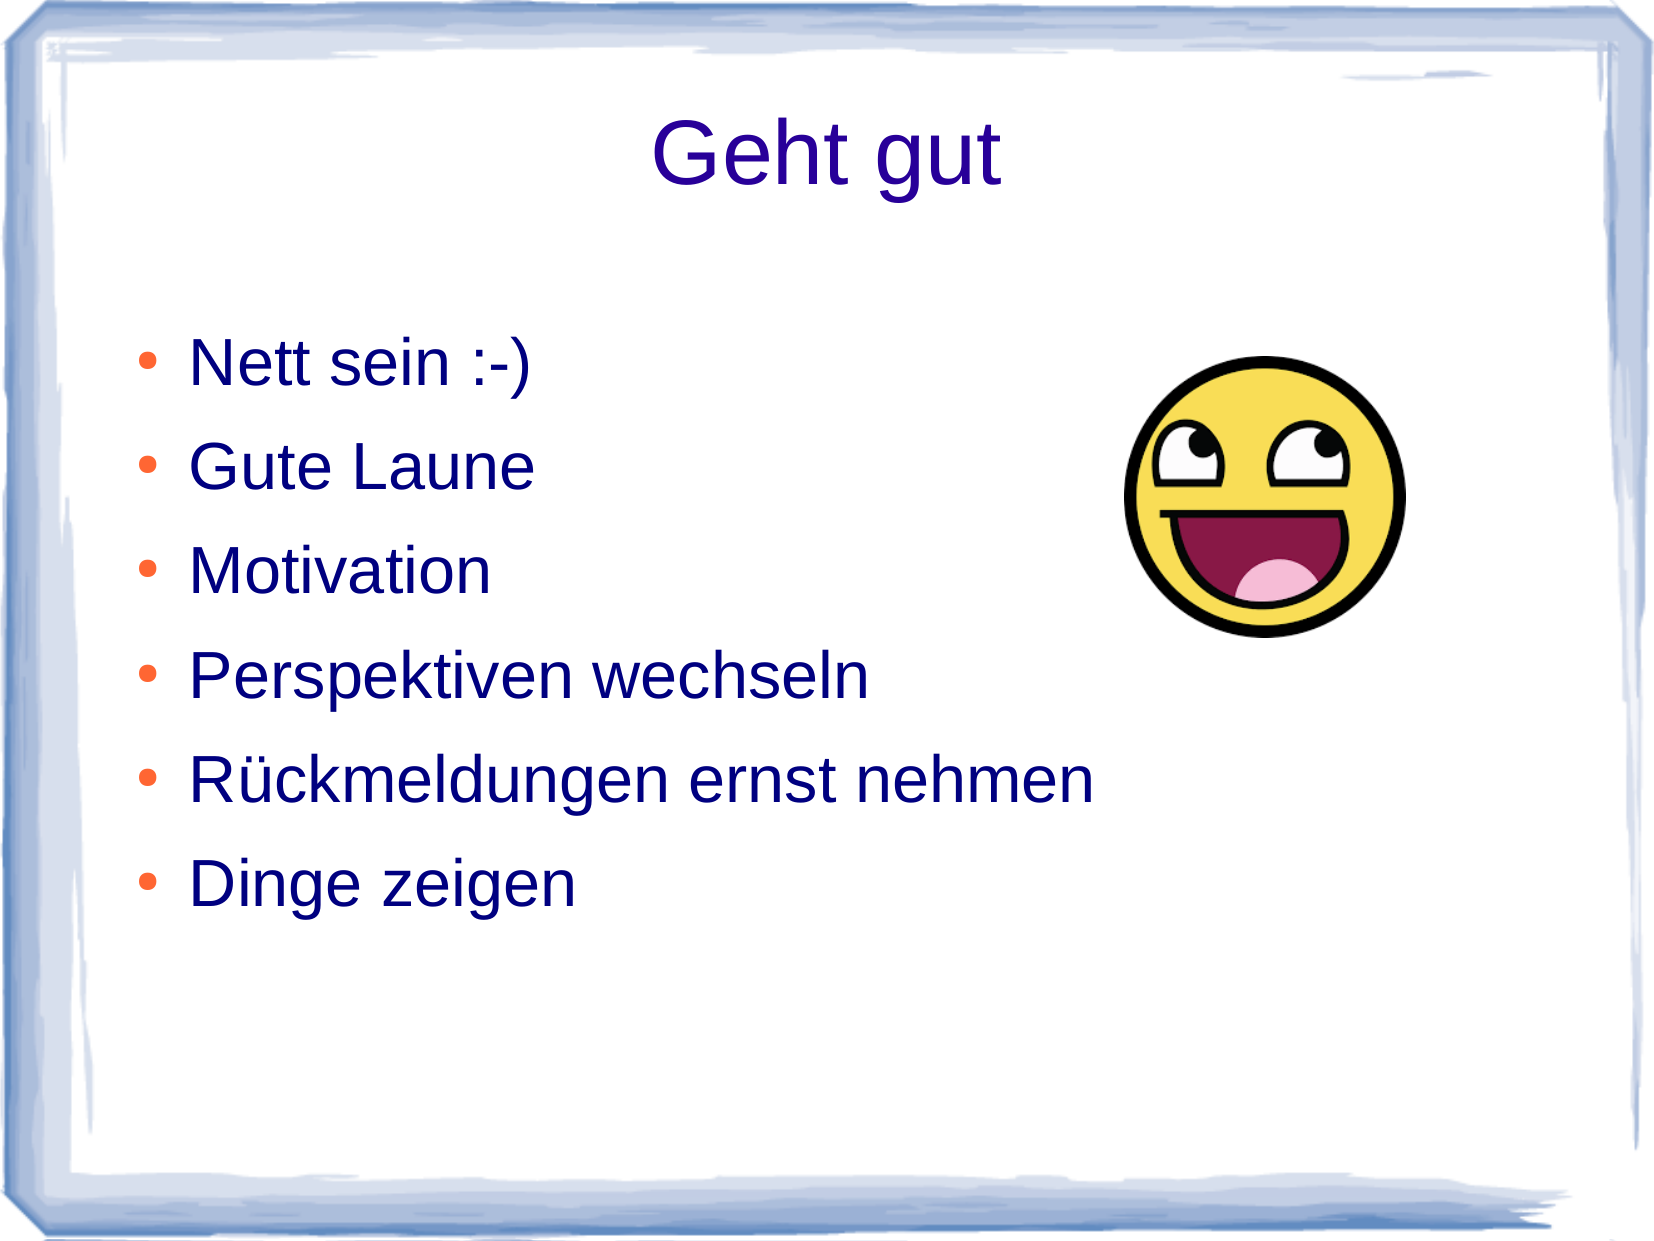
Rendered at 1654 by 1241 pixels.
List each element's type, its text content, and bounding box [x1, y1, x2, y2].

title Geht gut [82, 49, 1571, 257]
picture [0, 0, 1654, 1241]
list Nett sein :-) Gute Laune Motivation Perspektiven wechseln Rückmeldungen ernst nehmen Dinge zeigen [118, 324, 1571, 1004]
